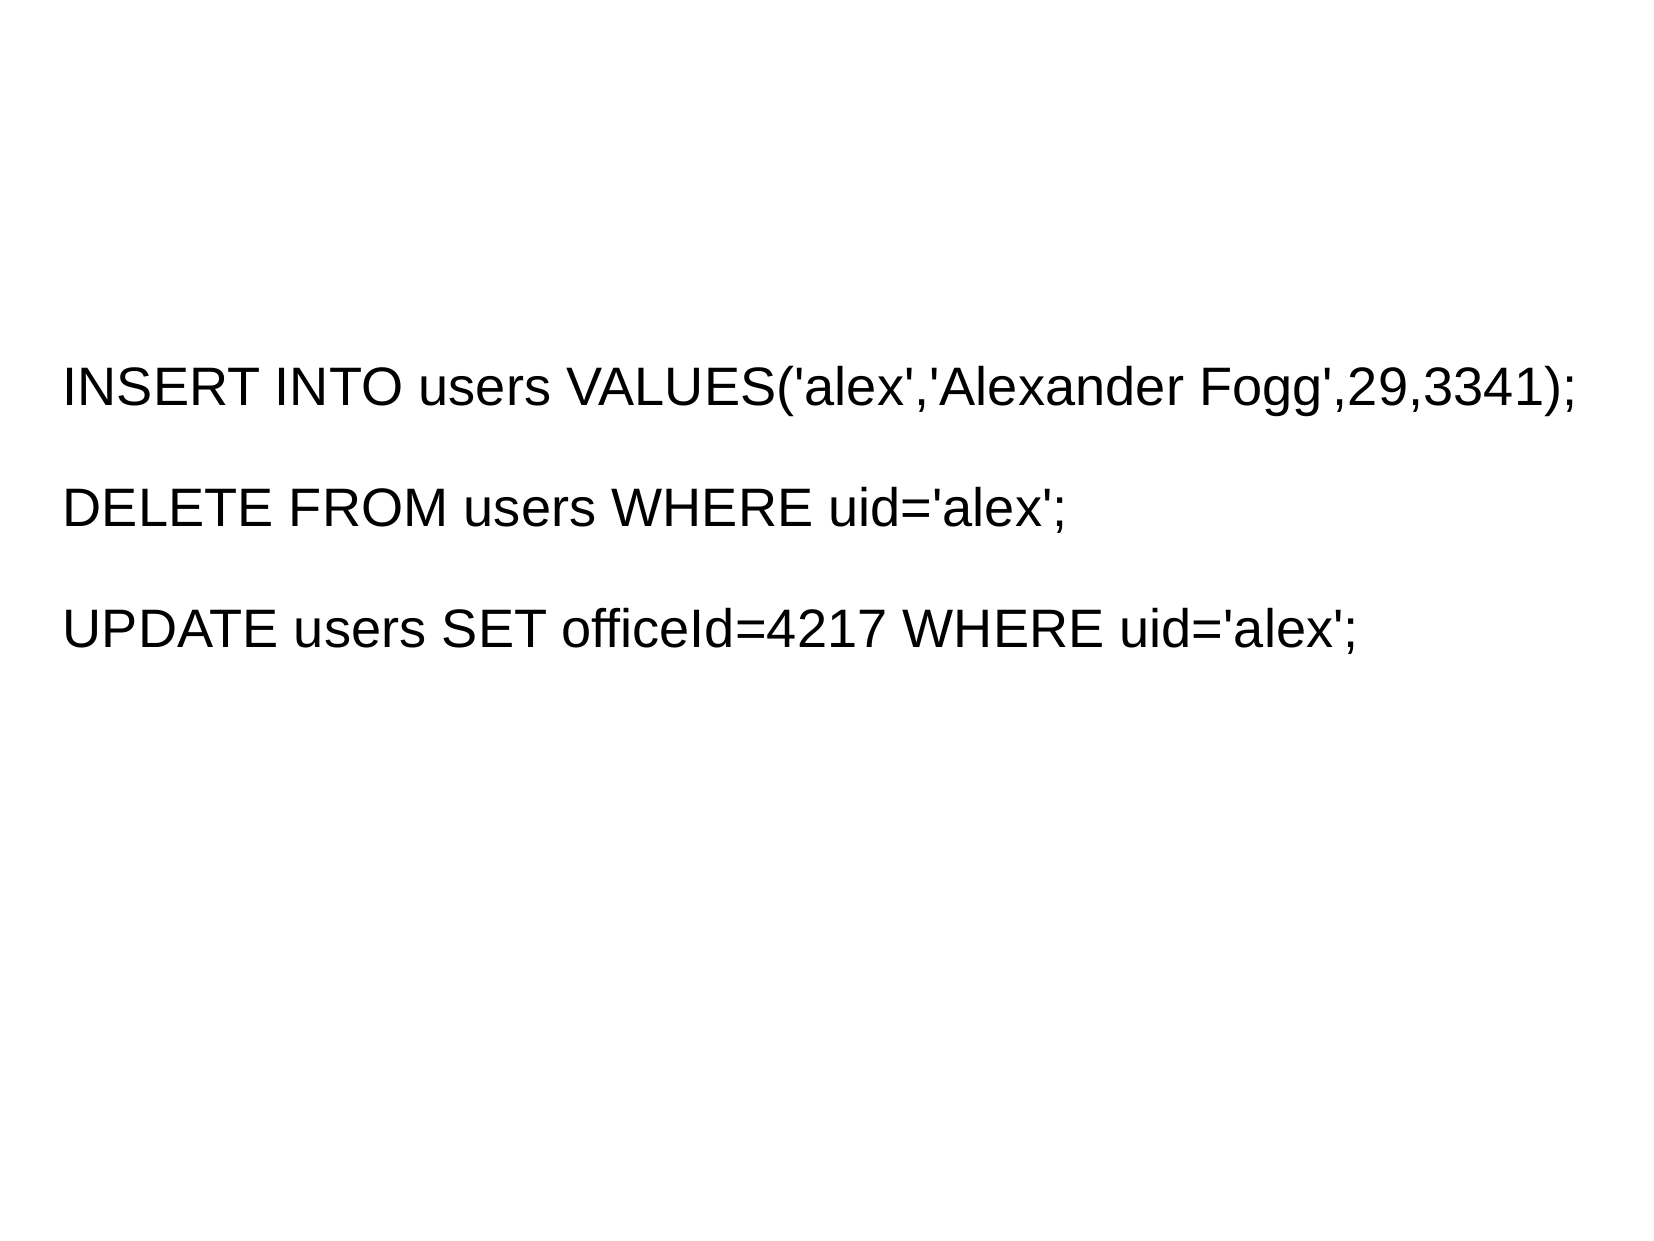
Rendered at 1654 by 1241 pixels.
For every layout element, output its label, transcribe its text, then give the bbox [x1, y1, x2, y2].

text_box INSERT INTO users VALUES('alex','Alexander Fogg',29,3341); DELETE FROM users WHERE uid='alex'; UPDATE users SET officeId=4217 WHERE uid='alex'; [48, 349, 1595, 667]
